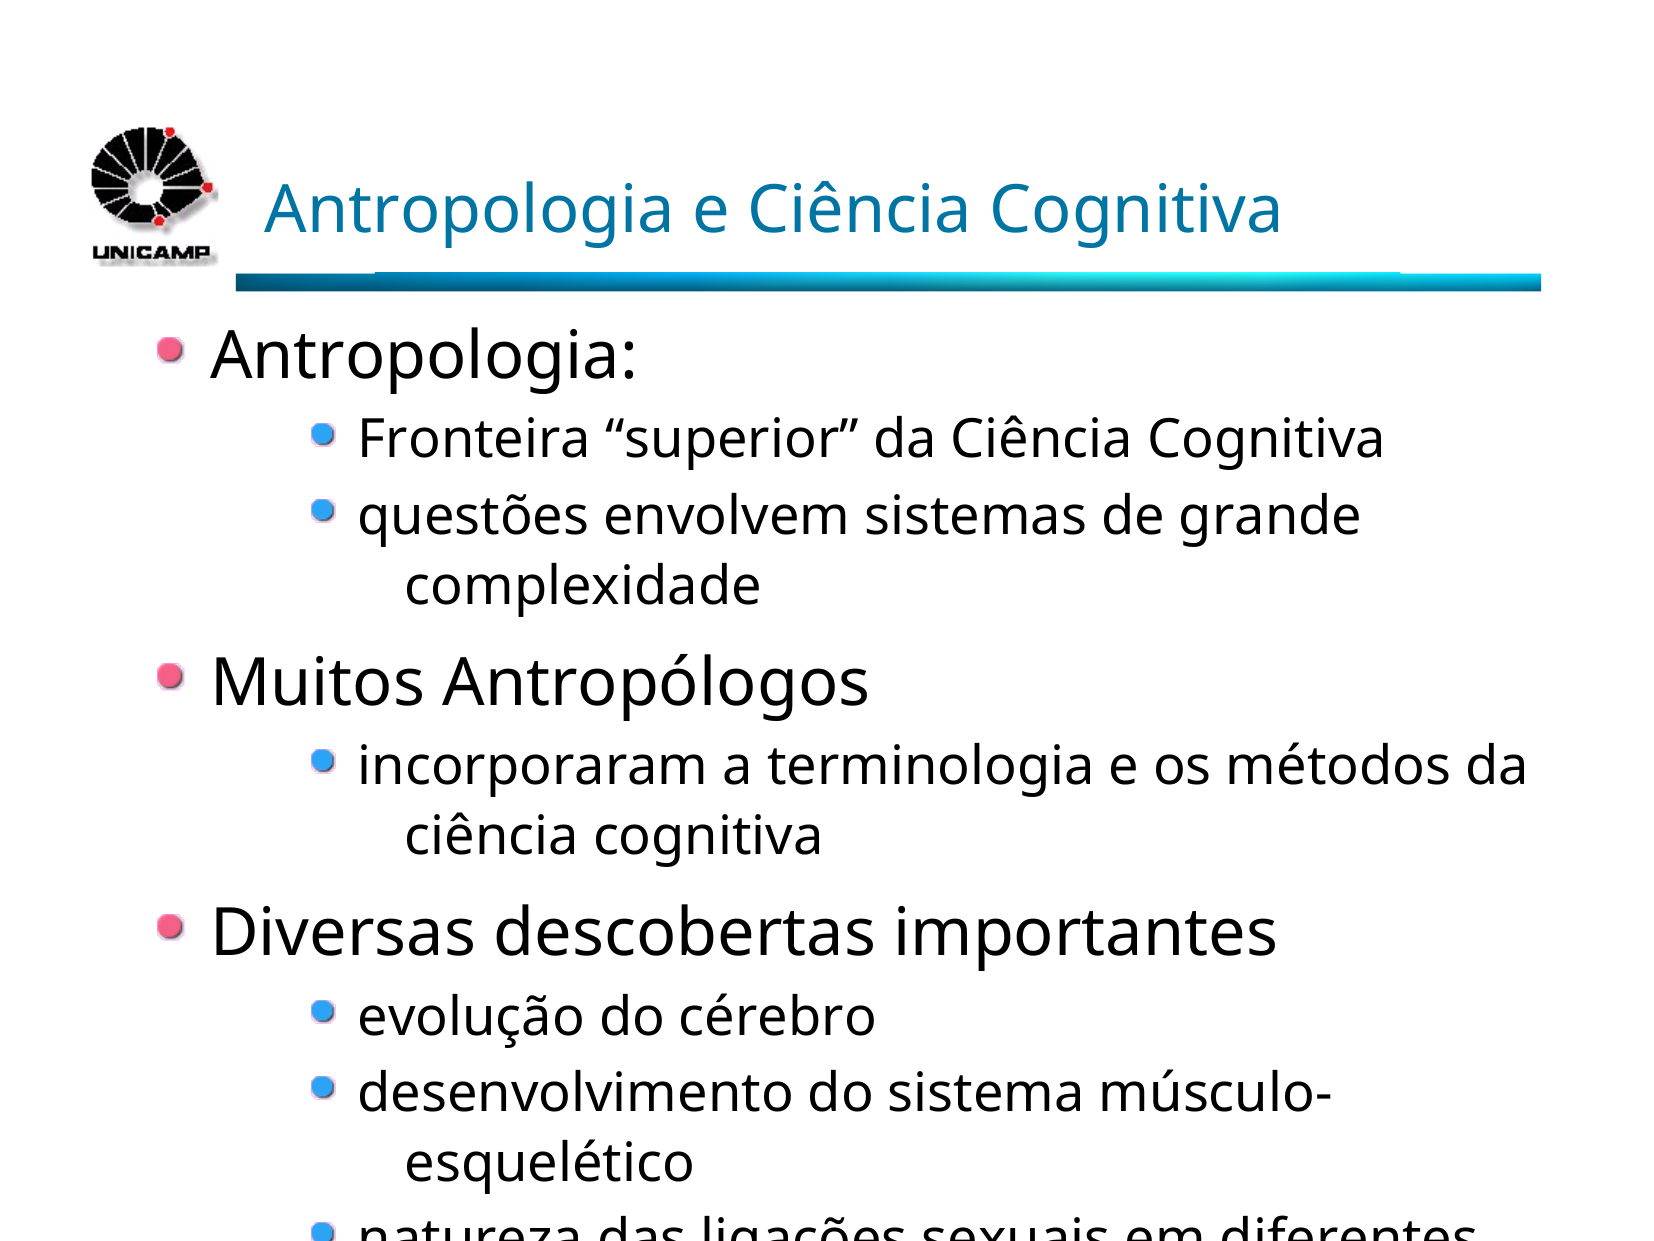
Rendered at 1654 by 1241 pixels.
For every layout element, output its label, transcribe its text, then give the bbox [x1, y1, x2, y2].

picture [125, 272, 1654, 295]
title Antropologia e Ciência Cognitiva [264, 42, 1534, 250]
list Antropologia: Fronteira “superior” da Ciência Cognitiva questões envolvem sistemas de grande complexidade Muitos Antropólogos incorporaram a terminologia e os métodos da ciência cognitiva Diversas descobertas importantes evolução do cérebro desenvolvimento do sistema músculo-esquelético natureza das ligações sexuais em diferentes idades [121, 309, 1534, 1182]
picture [310, 1221, 337, 1241]
